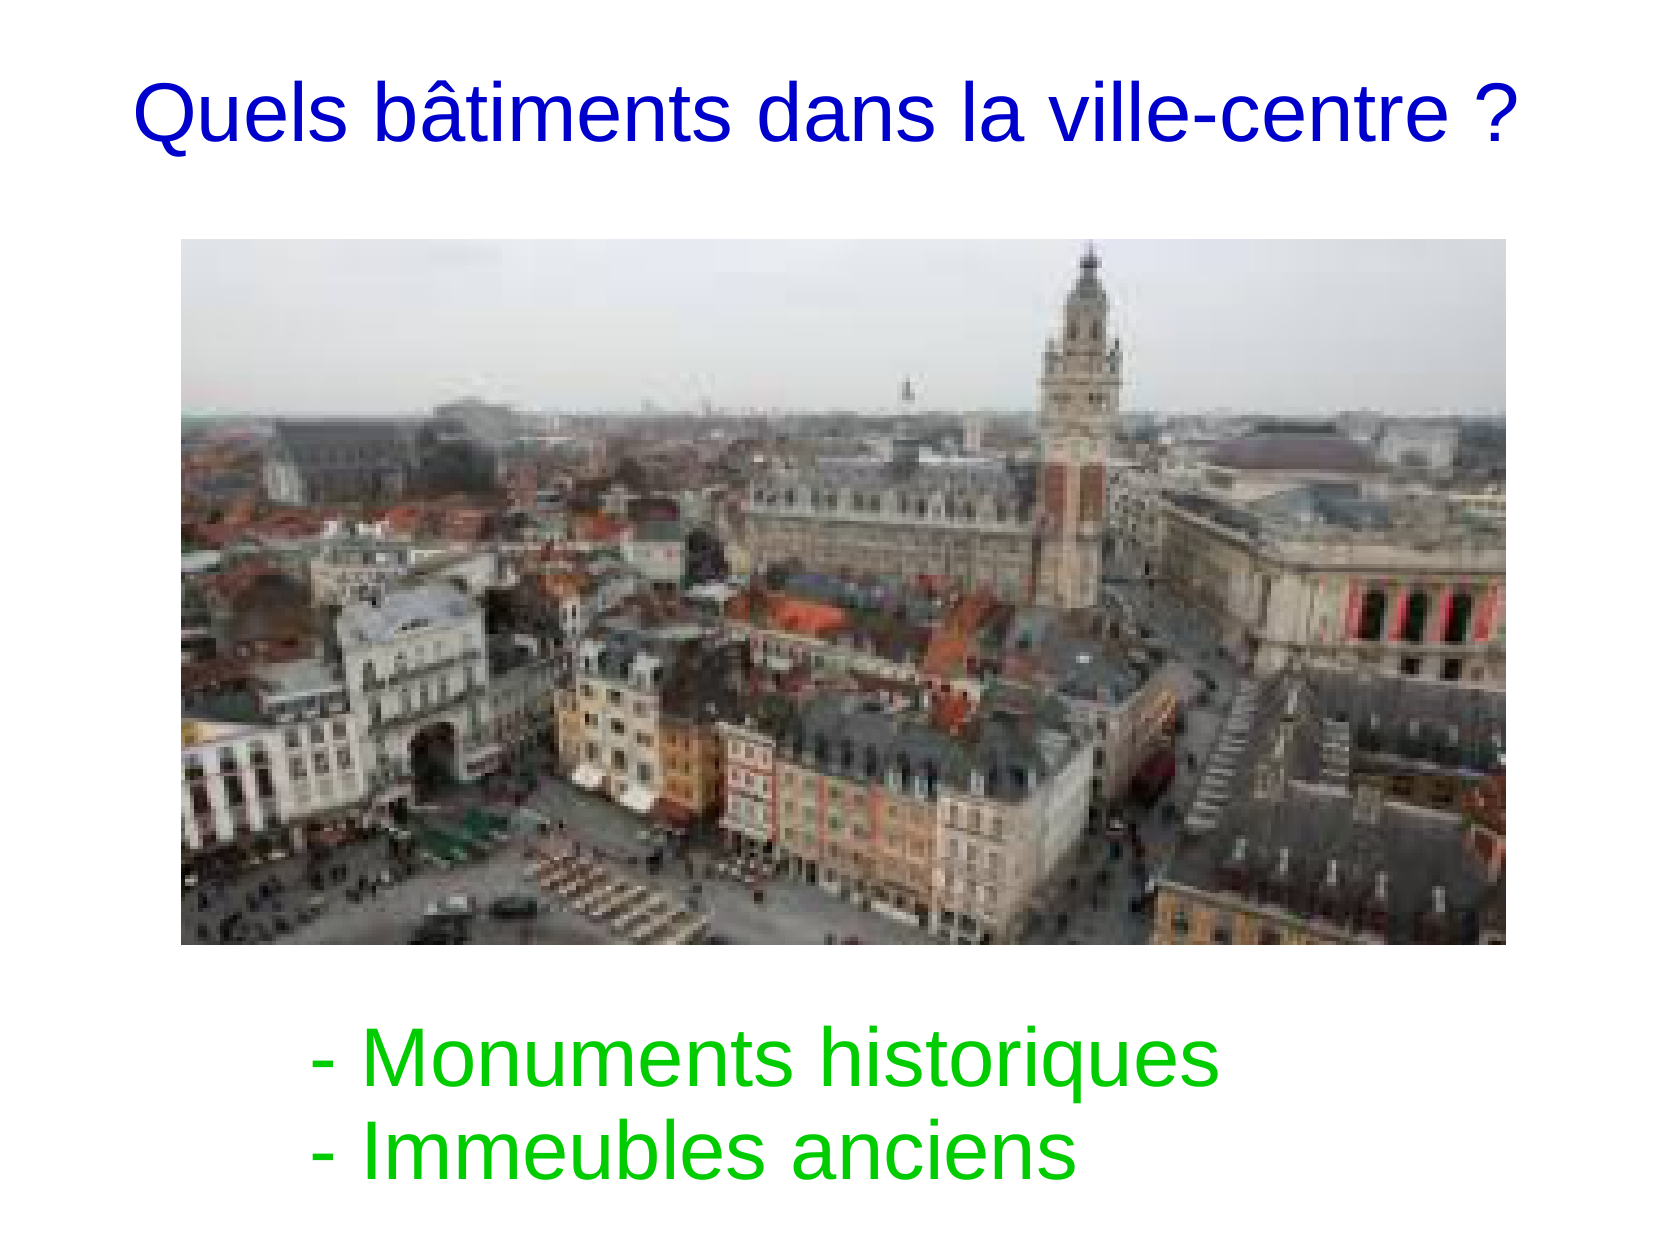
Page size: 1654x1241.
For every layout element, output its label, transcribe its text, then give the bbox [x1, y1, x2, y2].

picture [177, 236, 1506, 945]
text_box - Monuments historiques - Immeubles anciens [295, 1003, 1447, 1205]
text_box Quels bâtiments dans la ville-centre ? [0, 59, 1654, 167]
